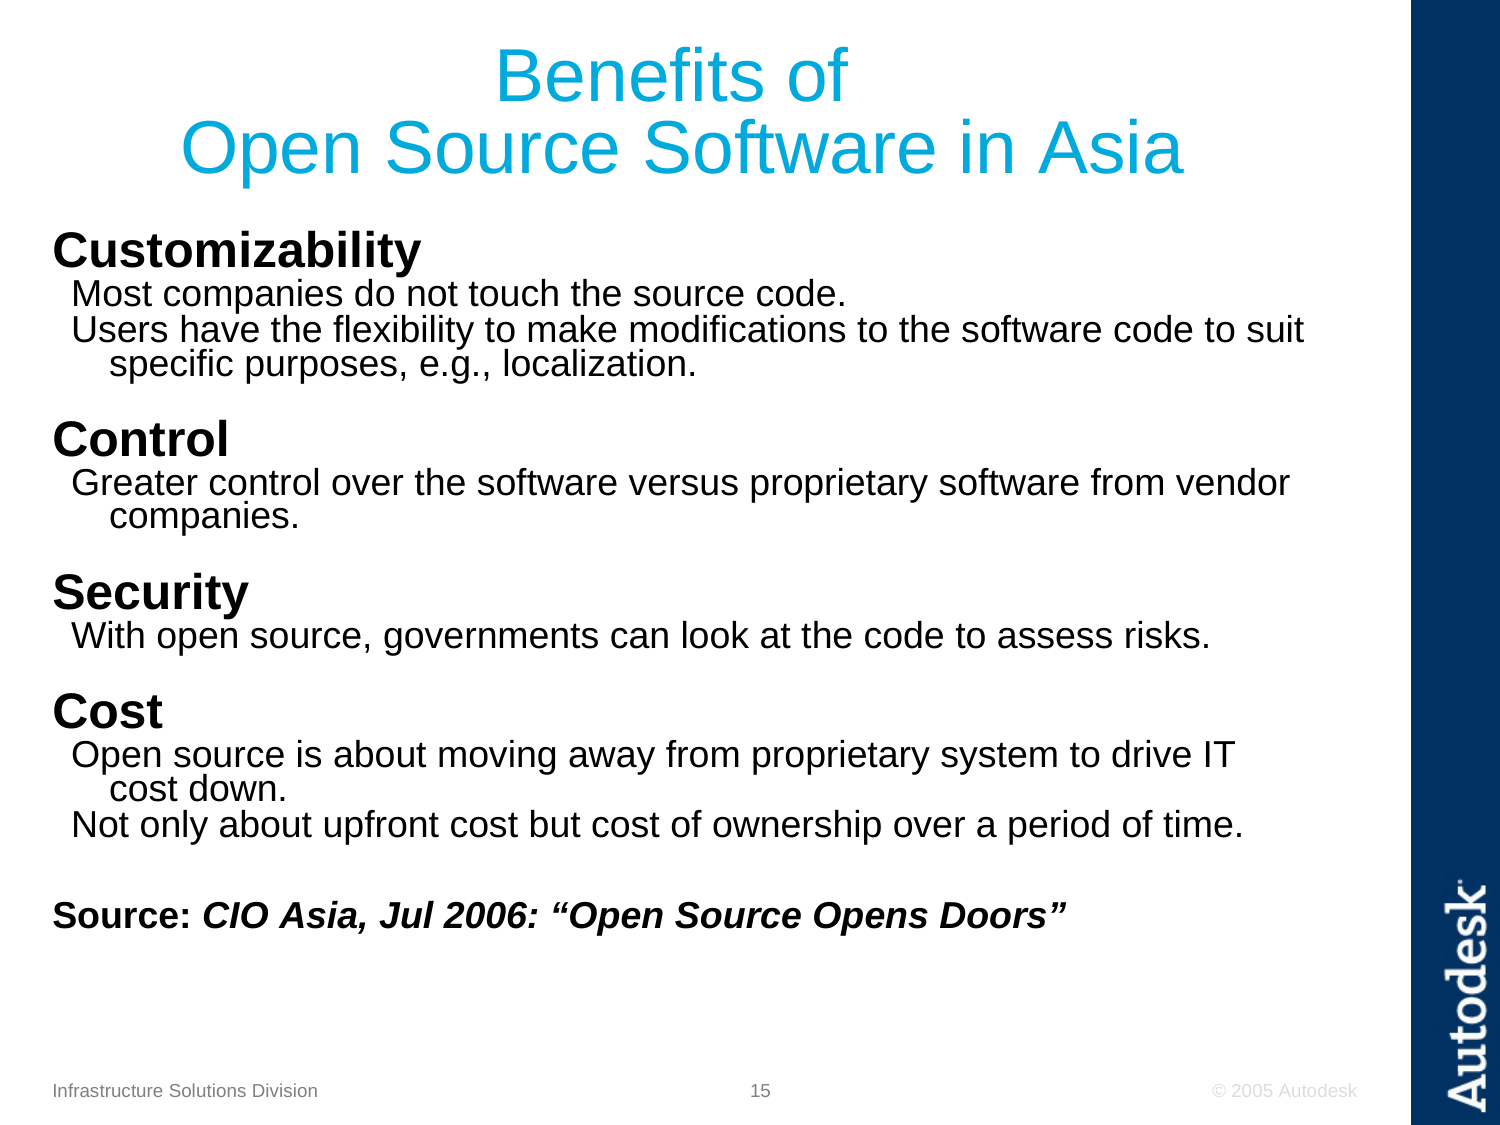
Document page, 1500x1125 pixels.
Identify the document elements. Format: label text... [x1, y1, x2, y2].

picture [1411, 0, 1500, 1125]
title Benefits of Open Source Software in Asia [52, 22, 1313, 210]
list Customizability Most companies do not touch the source code. Users have the flexibility to make modifications to the software code to suit specific purposes, e.g., localization. Control Greater control over the software versus proprietary software from vendor companies. Security With open source, governments can look at the code to assess risks. Cost Open source is about moving away from proprietary system to drive IT cost down. Not only about upfront cost but cost of ownership over a period of time. Source: CIO Asia, Jul 2006: “Open Source Opens Doors” [52, 232, 1313, 1051]
